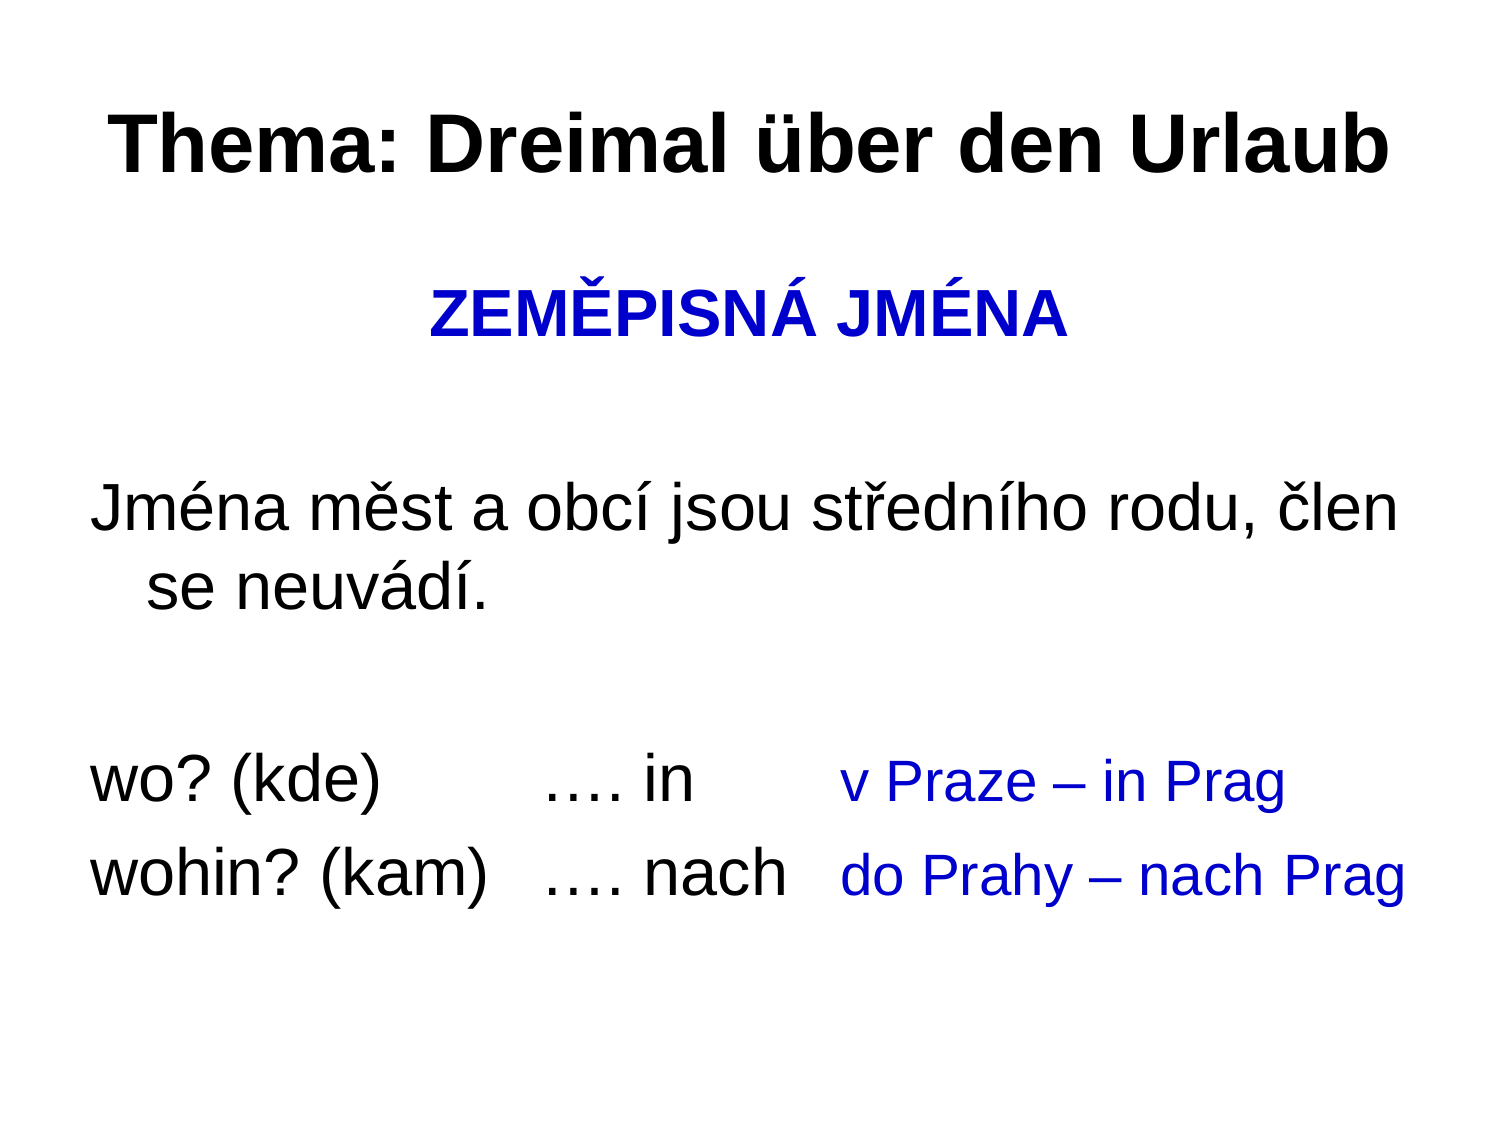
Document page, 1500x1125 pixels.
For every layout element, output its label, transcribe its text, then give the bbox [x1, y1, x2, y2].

list ZEMĚPISNÁ JMÉNA Jména měst a obcí jsou středního rodu, člen se neuvádí. wo? (kde) …. in v Praze – in Prag wohin? (kam) …. nach do Prahy – nach Prag [75, 262, 1426, 1006]
title Thema: Dreimal über den Urlaub [75, 45, 1426, 233]
